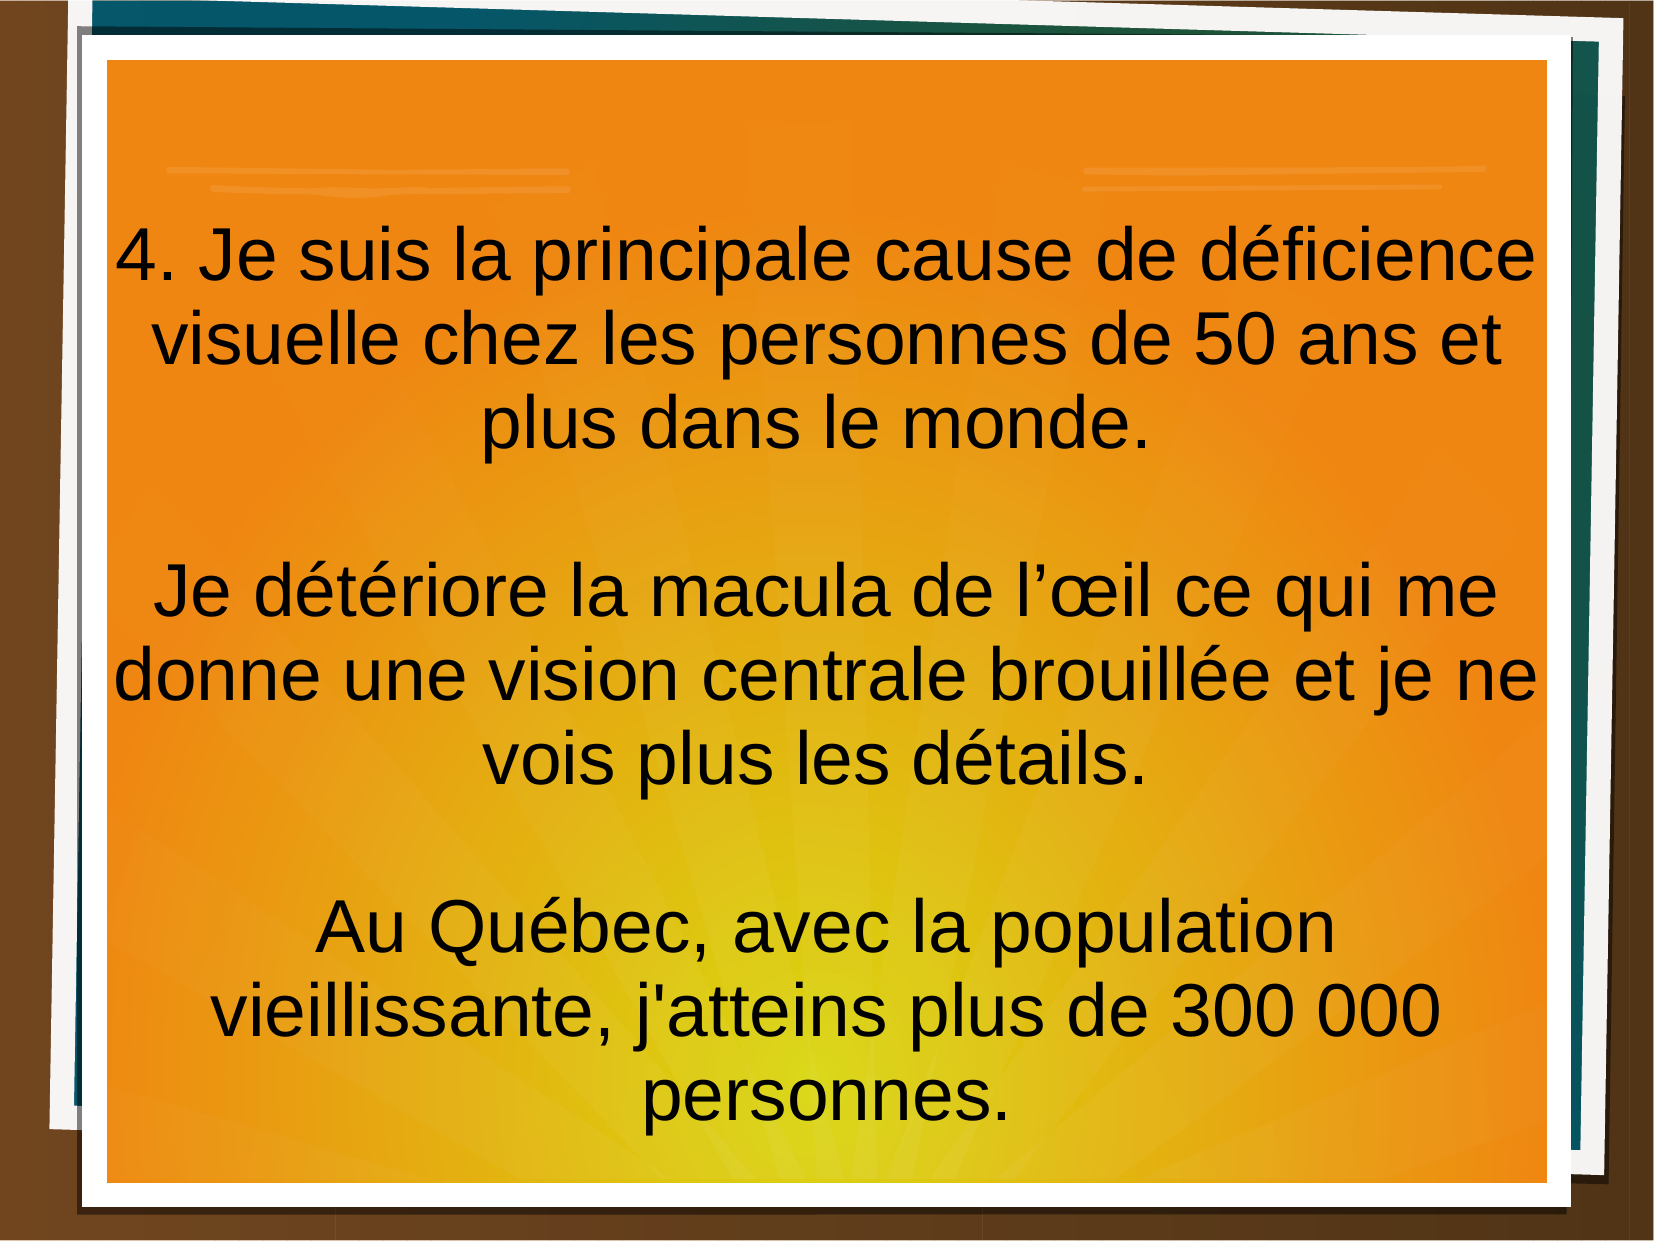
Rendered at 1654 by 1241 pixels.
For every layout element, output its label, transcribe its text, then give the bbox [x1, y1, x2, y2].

title 4. Je suis la principale cause de déficience visuelle chez les personnes de 50 ans et plus dans le monde. Je détériore la macula de l’œil ce qui me donne une vision centrale brouillée et je ne vois plus les détails. Au Québec, avec la population vieillissante, j'atteins plus de 300 000 personnes. [106, 212, 1548, 1137]
